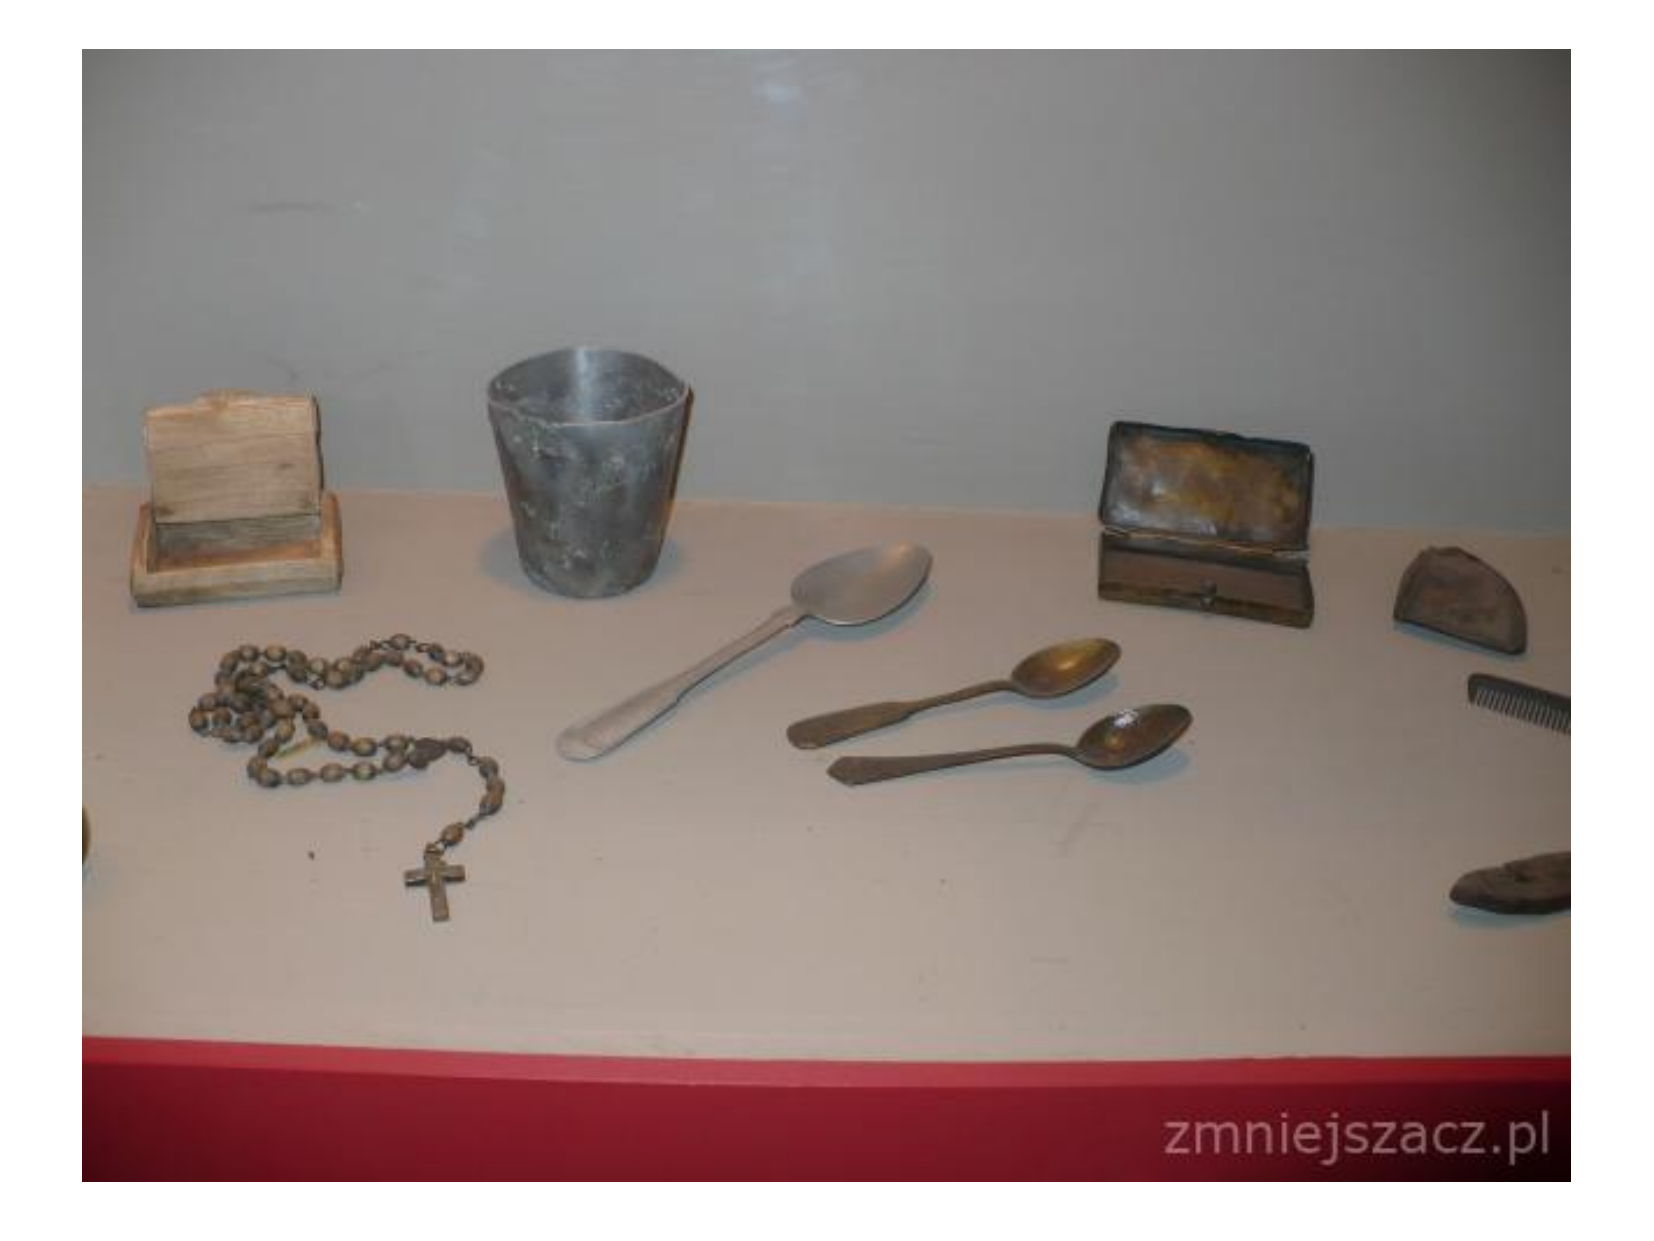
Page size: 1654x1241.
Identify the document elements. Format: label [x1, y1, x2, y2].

picture [82, 49, 1571, 1182]
